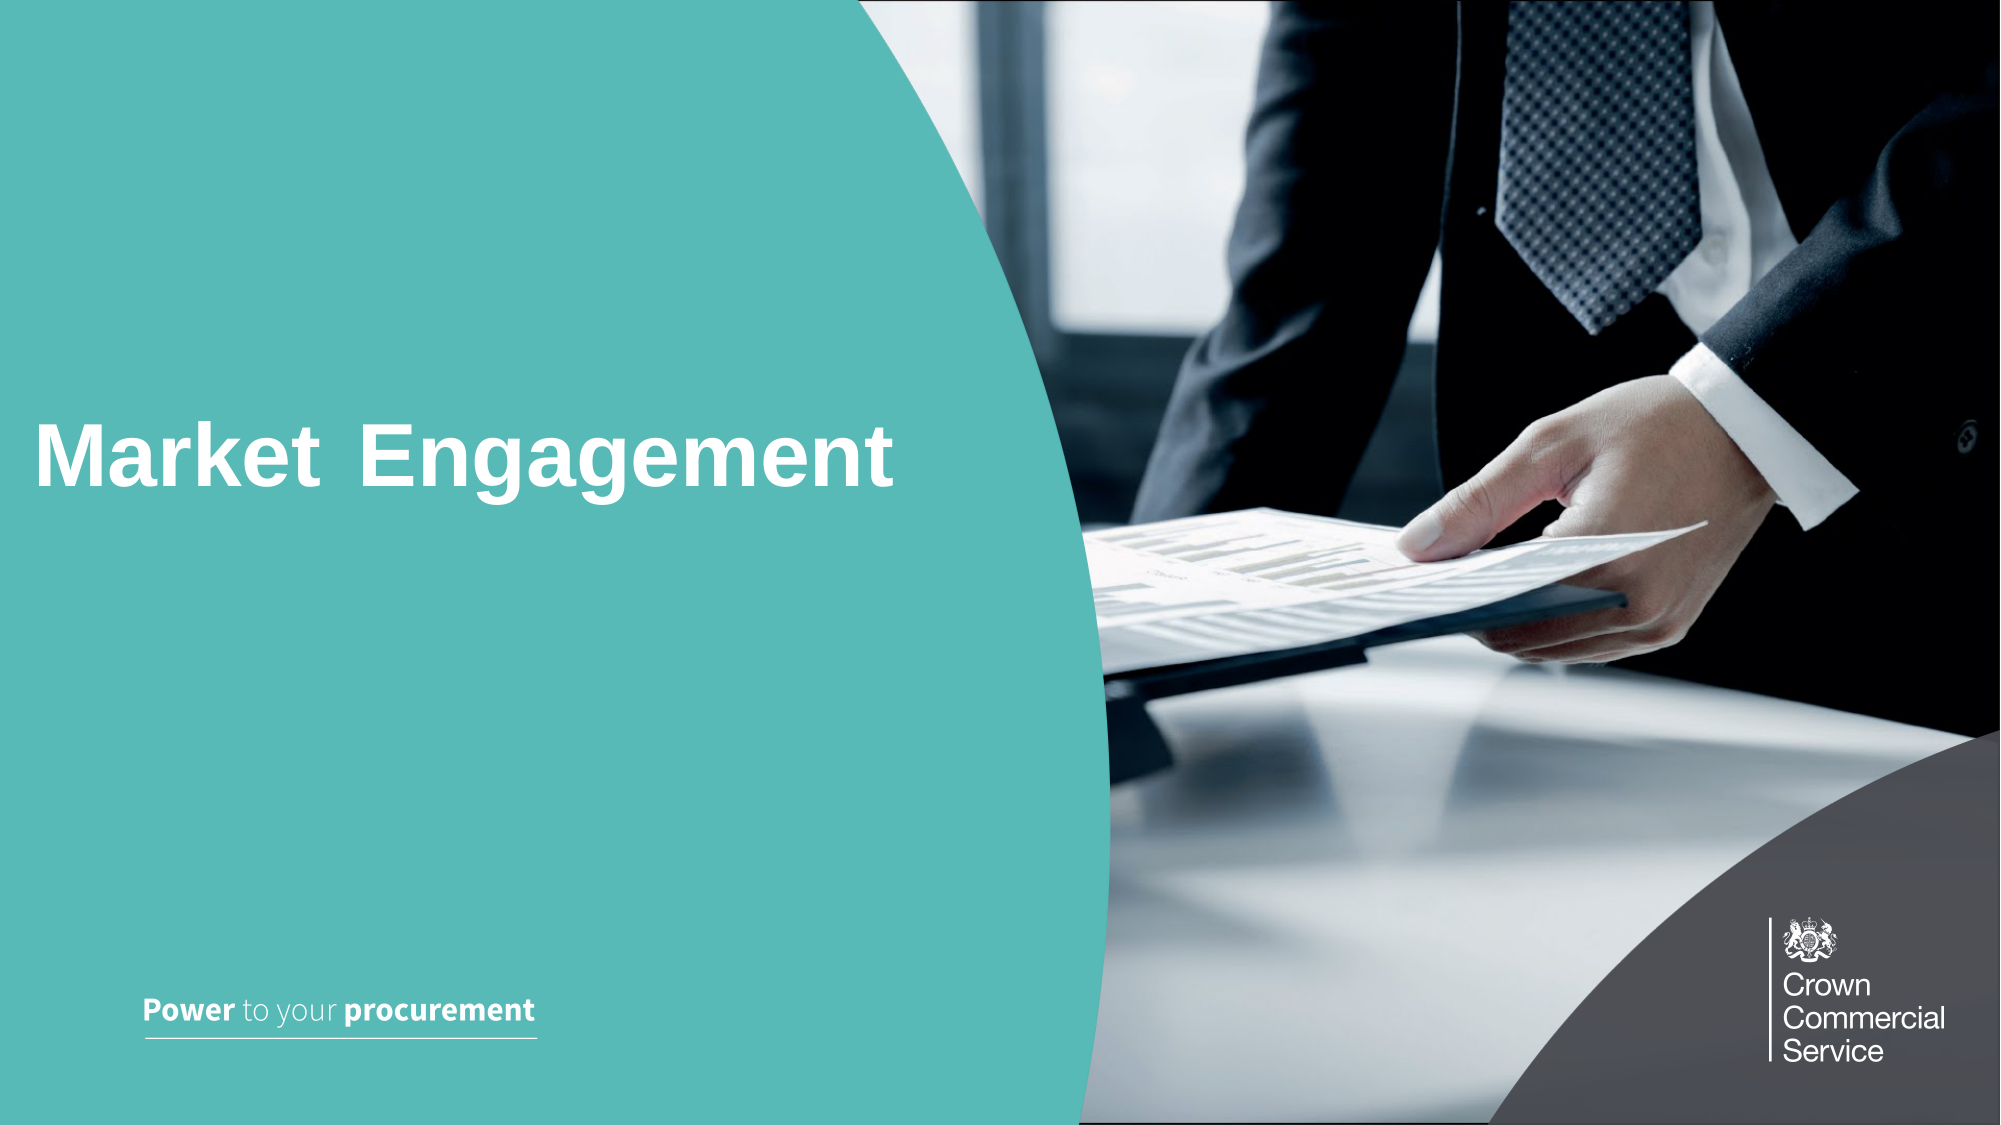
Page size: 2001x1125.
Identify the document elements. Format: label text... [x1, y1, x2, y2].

title Market Engagement [31, 288, 1005, 853]
picture [0, 0, 2000, 1125]
